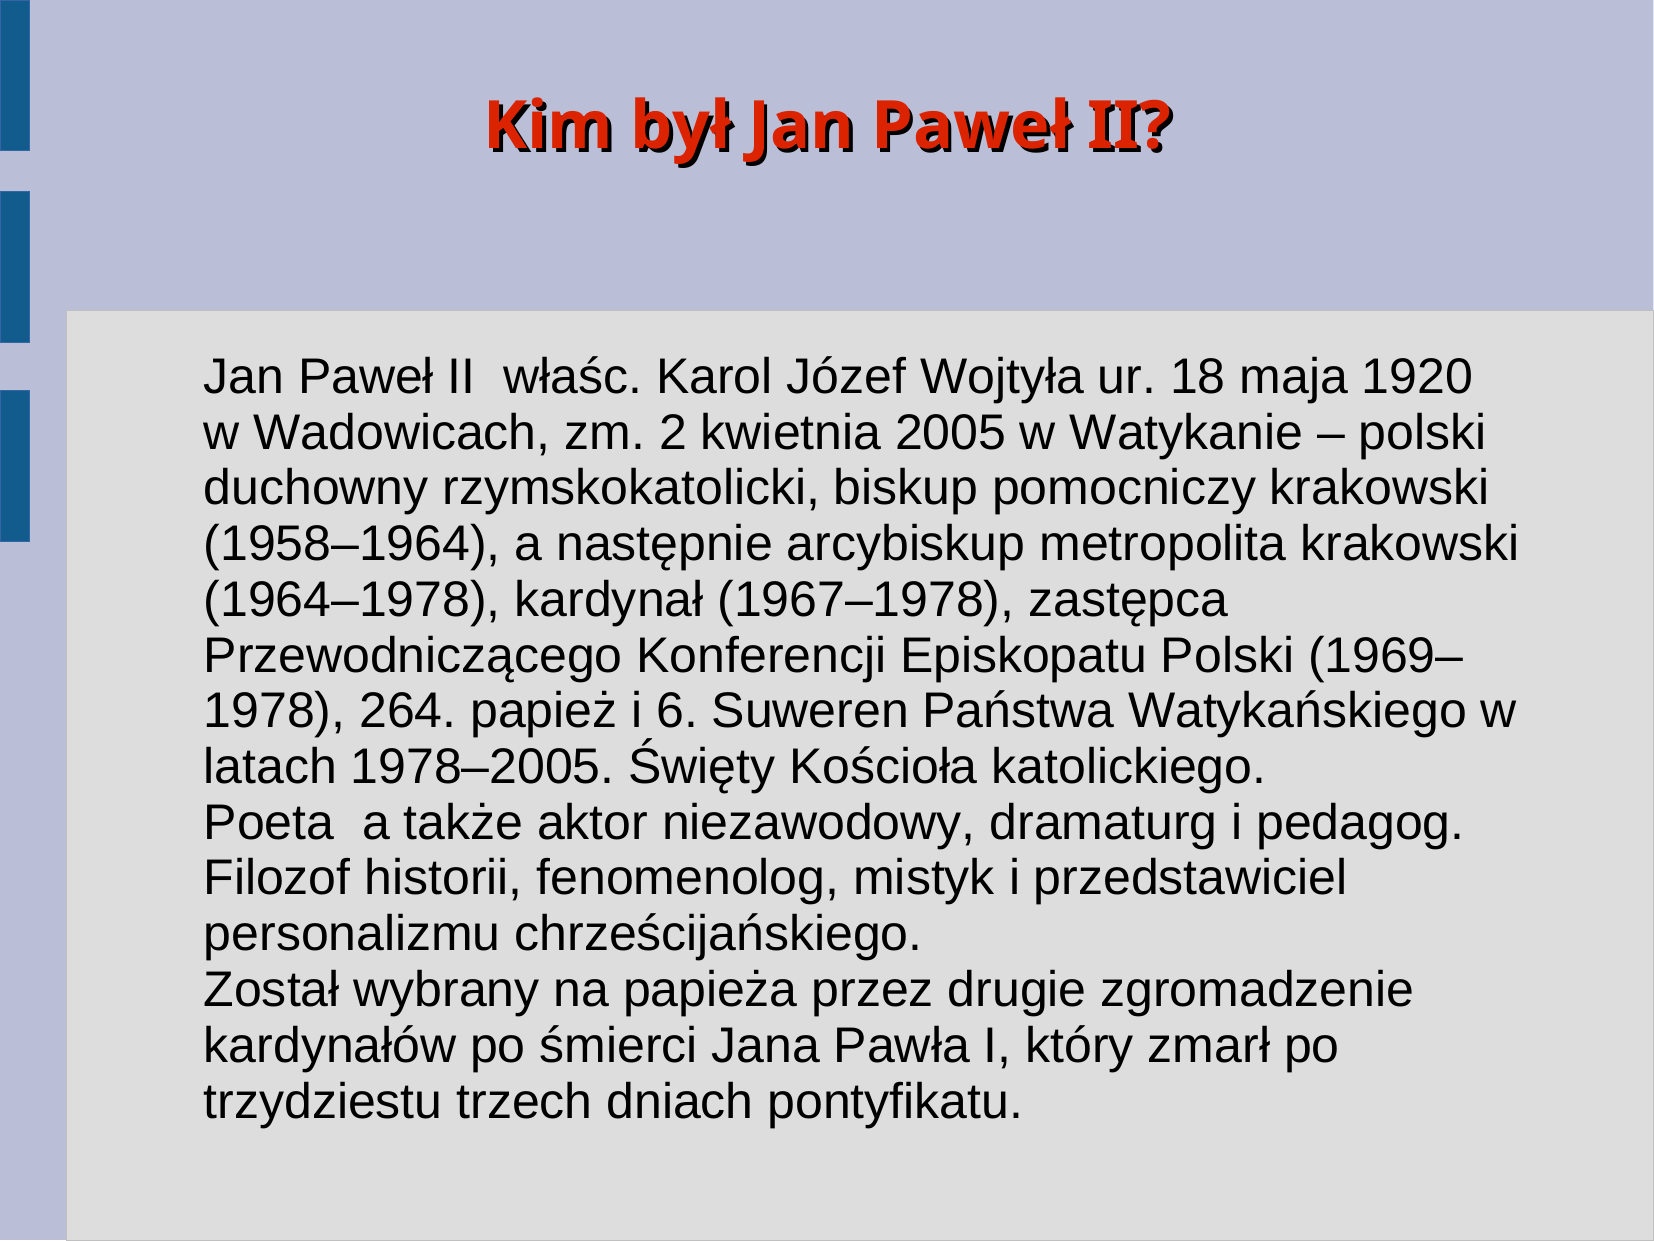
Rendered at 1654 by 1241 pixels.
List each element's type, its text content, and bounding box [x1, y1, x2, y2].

list Jan Paweł II właśc. Karol Józef Wojtyła ur. 18 maja 1920 w Wadowicach, zm. 2 kwietnia 2005 w Watykanie – polski duchowny rzymskokatolicki, biskup pomocniczy krakowski (1958–1964), a następnie arcybiskup metropolita krakowski (1964–1978), kardynał (1967–1978), zastępca Przewodniczącego Konferencji Episkopatu Polski (1969–1978), 264. papież i 6. Suweren Państwa Watykańskiego w latach 1978–2005. Święty Kościoła katolickiego. Poeta a także aktor niezawodowy, dramaturg i pedagog. Filozof historii, fenomenolog, mistyk i przedstawiciel personalizmu chrześcijańskiego. Został wybrany na papieża przez drugie zgromadzenie kardynałów po śmierci Jana Pawła I, który zmarł po trzydziestu trzech dniach pontyfikatu. [132, 348, 1524, 1130]
title Kim był Jan Paweł II? [121, 19, 1534, 227]
